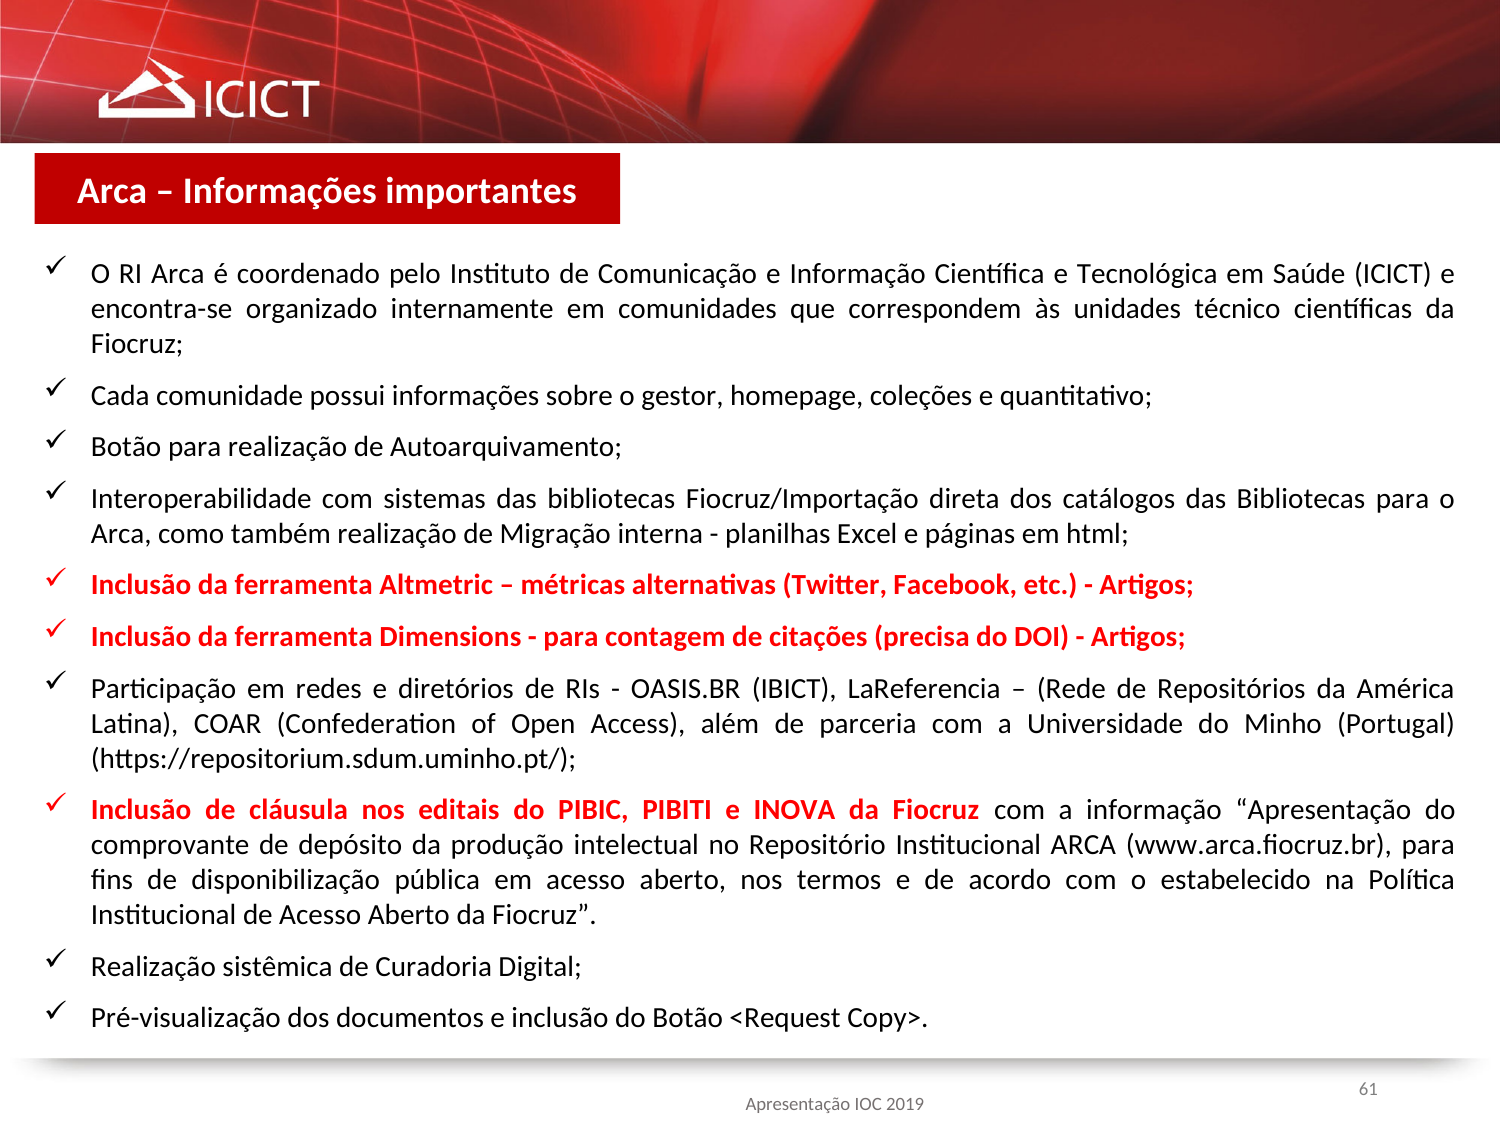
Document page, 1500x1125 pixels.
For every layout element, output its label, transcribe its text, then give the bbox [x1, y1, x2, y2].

text_box <número> [1059, 1057, 1397, 1118]
text_box Apresentação IOC 2019 [473, 1073, 1197, 1125]
picture [0, 0, 1500, 1125]
text_box O RI Arca é coordenado pelo Instituto de Comunicação e Informação Científica e Tecnológica em Saúde (ICICT) e encontra-se organizado internamente em comunidades que correspondem às unidades técnico científicas da Fiocruz; Cada comunidade possui informações sobre o gestor, homepage, coleções e quantitativo; Botão para realização de Autoarquivamento; Interoperabilidade com sistemas das bibliotecas Fiocruz/Importação direta dos catálogos das Bibliotecas para o Arca, como também realização de Migração interna - planilhas Excel e páginas em html; Inclusão da ferramenta Altmetric – métricas alternativas (Twitter, Facebook, etc.) - Artigos; Inclusão da ferramenta Dimensions - para contagem de citações (precisa do DOI) - Artigos; Participação em redes e diretórios de RIs - OASIS.BR (IBICT), LaReferencia – (Rede de Repositórios da América Latina), COAR (Confederation of Open Access), além de parceria com a Universidade do Minho (Portugal) (https://repositorium.sdum.uminho.pt/); Inclusão de cláusula nos editais do PIBIC, PIBITI e INOVA da Fiocruz com a informação “Apresentação do comprovante de depósito da produção intelectual no Repositório Institucional ARCA (www.arca.fiocruz.br), para fins de disponibilização pública em acesso aberto, nos termos e de acordo com o estabelecido na Política Institucional de Acesso Aberto da Fiocruz”. Realização sistêmica de Curadoria Digital; Pré-visualização dos documentos e inclusão do Botão <Request Copy>. [29, 246, 1471, 1042]
text_box Arca – Informações importantes [34, 153, 621, 224]
